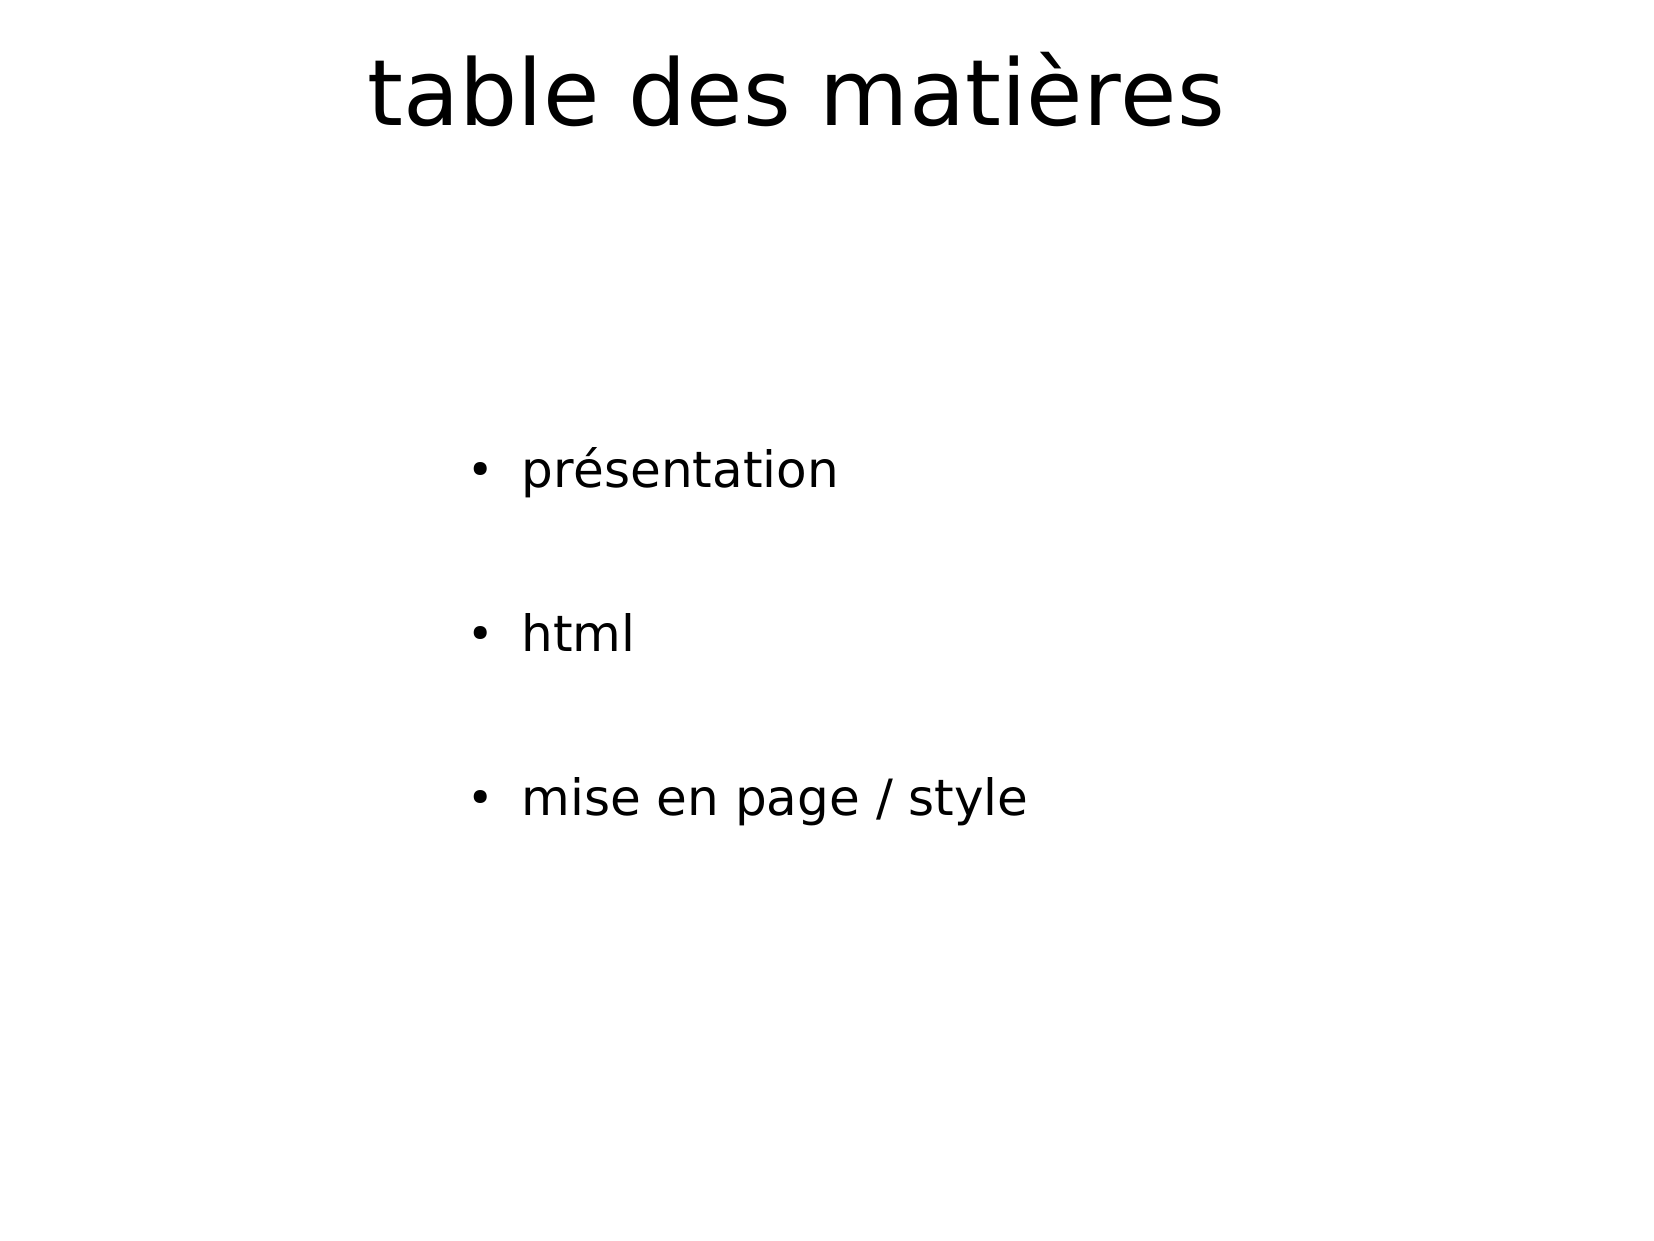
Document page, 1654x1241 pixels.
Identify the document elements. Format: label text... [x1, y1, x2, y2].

title table des matières [106, 30, 1488, 156]
text_box présentation html mise en page / style [498, 383, 1002, 769]
